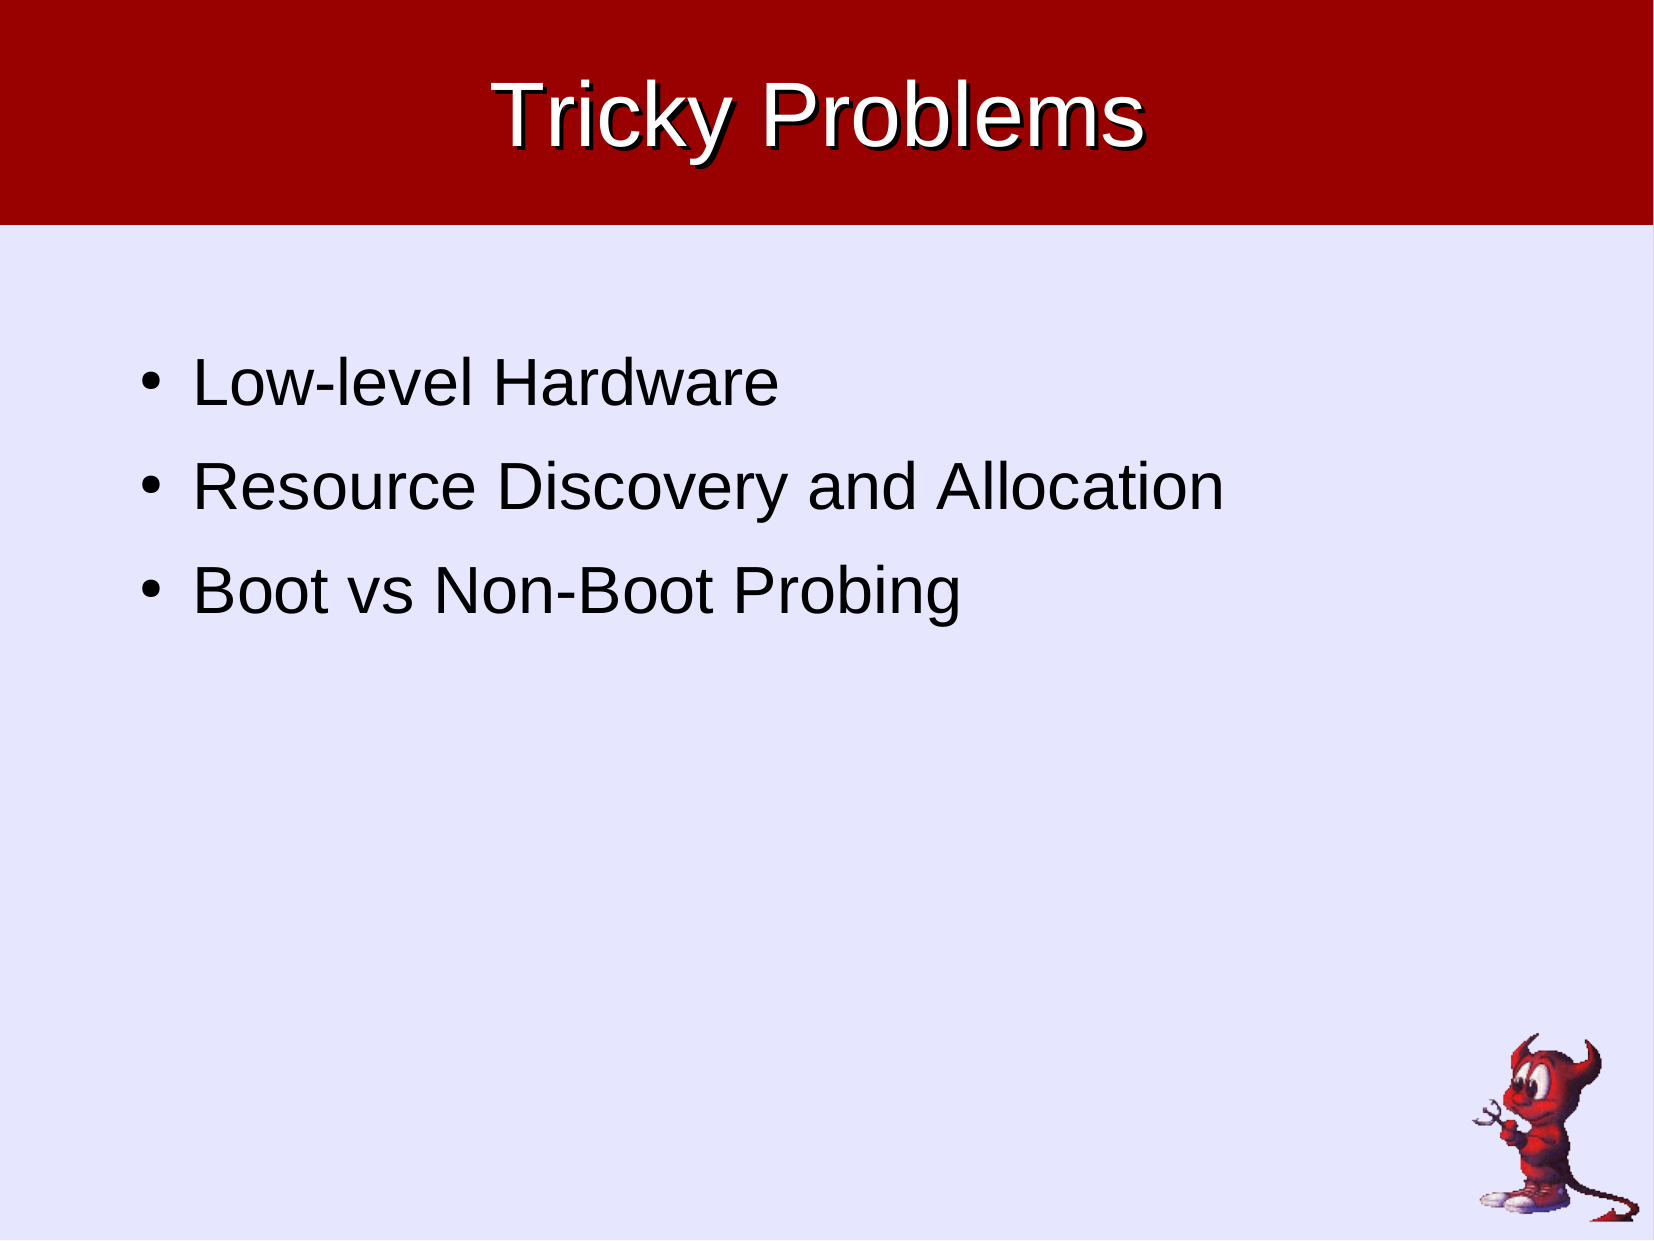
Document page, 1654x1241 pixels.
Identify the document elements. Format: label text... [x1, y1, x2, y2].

picture [1464, 1030, 1643, 1227]
list Low-level Hardware Resource Discovery and Allocation Boot vs Non-Boot Probing [121, 344, 1534, 1127]
title Tricky Problems [112, 11, 1525, 219]
